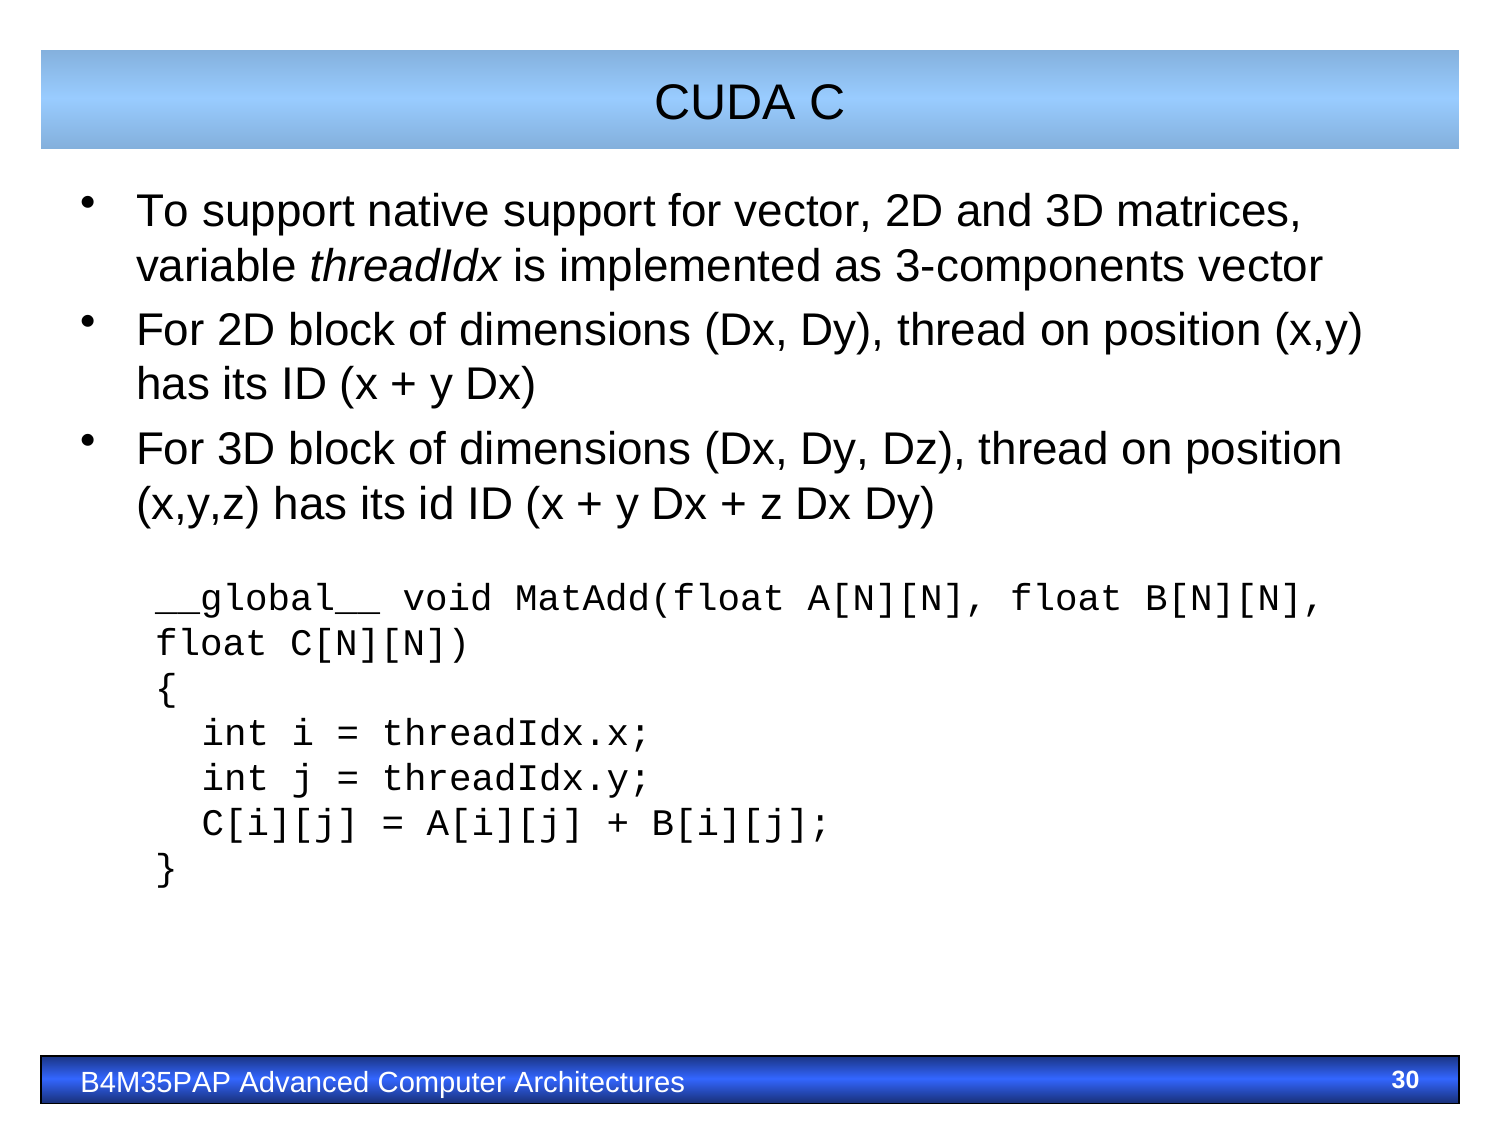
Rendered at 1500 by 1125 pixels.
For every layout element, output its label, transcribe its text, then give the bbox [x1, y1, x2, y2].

list To support native support for vector, 2D and 3D matrices, variable threadIdx is implemented as 3-components vector For 2D block of dimensions (Dx, Dy), thread on position (x,y) has its ID (x + y Dx) For 3D block of dimensions (Dx, Dy, Dz), thread on position (x,y,z) has its id ID (x + y Dx + z Dx Dy) __global__ void MatAdd(float A[N][N], float B[N][N], float C[N][N]) { int i = threadIdx.x; int j = threadIdx.y; C[i][j] = A[i][j] + B[i][j]; } [64, 172, 1436, 1000]
title CUDA C [41, 50, 1459, 149]
